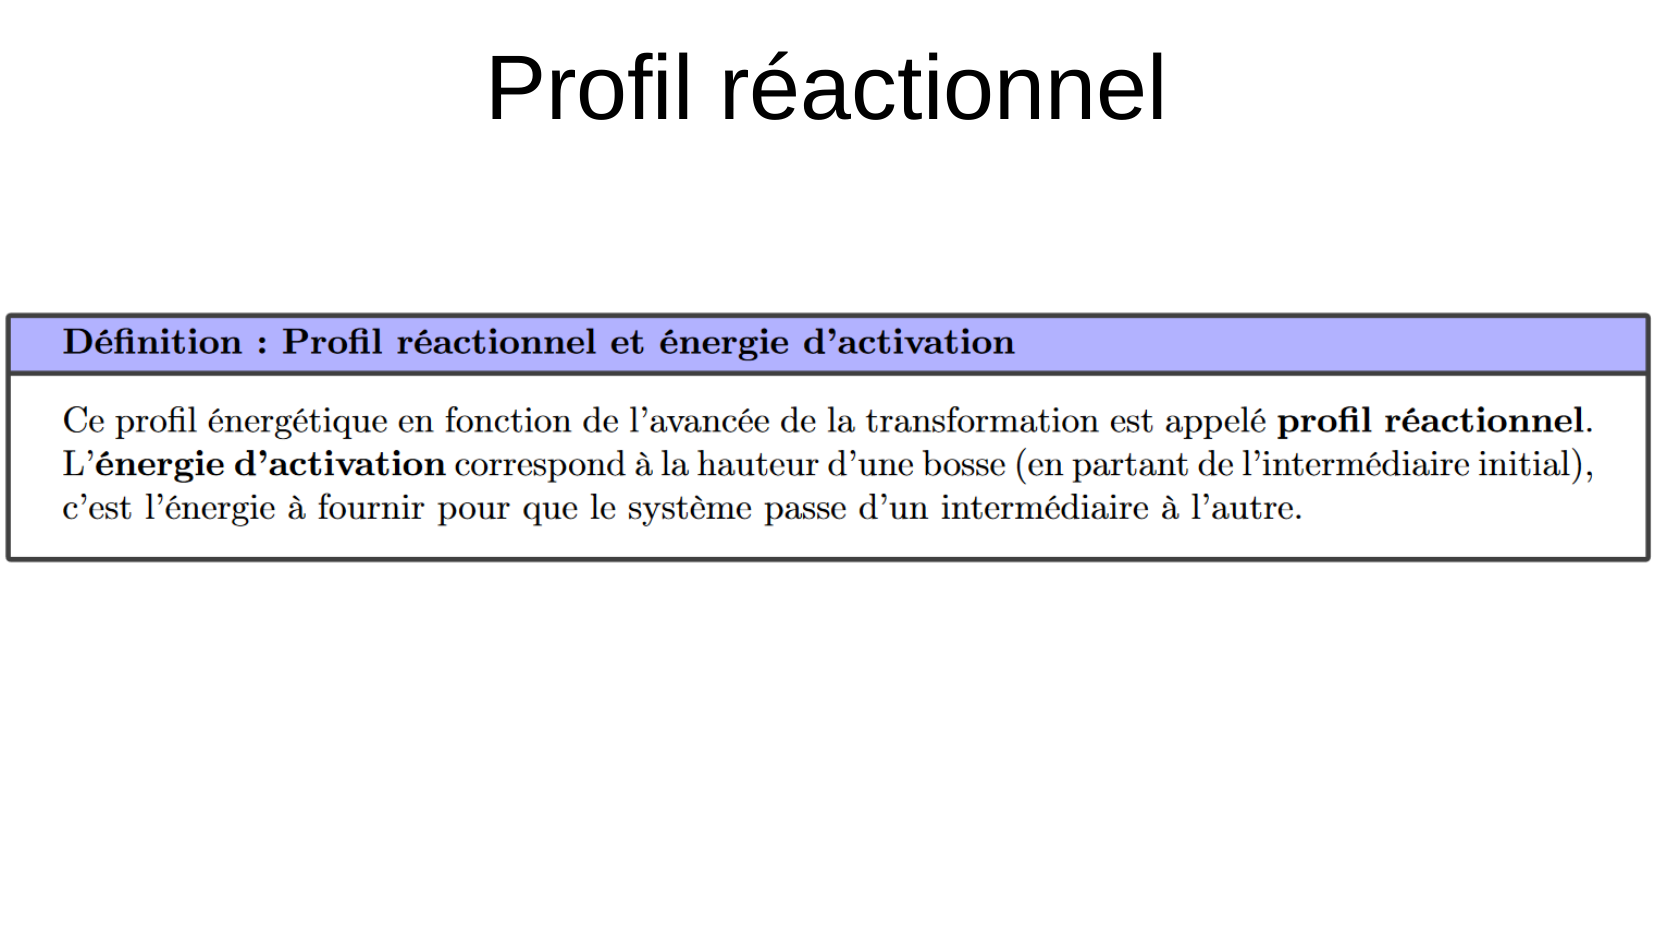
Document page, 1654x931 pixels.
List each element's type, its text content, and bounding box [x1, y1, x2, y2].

title Profil réactionnel [82, 10, 1571, 166]
picture [0, 307, 1654, 569]
